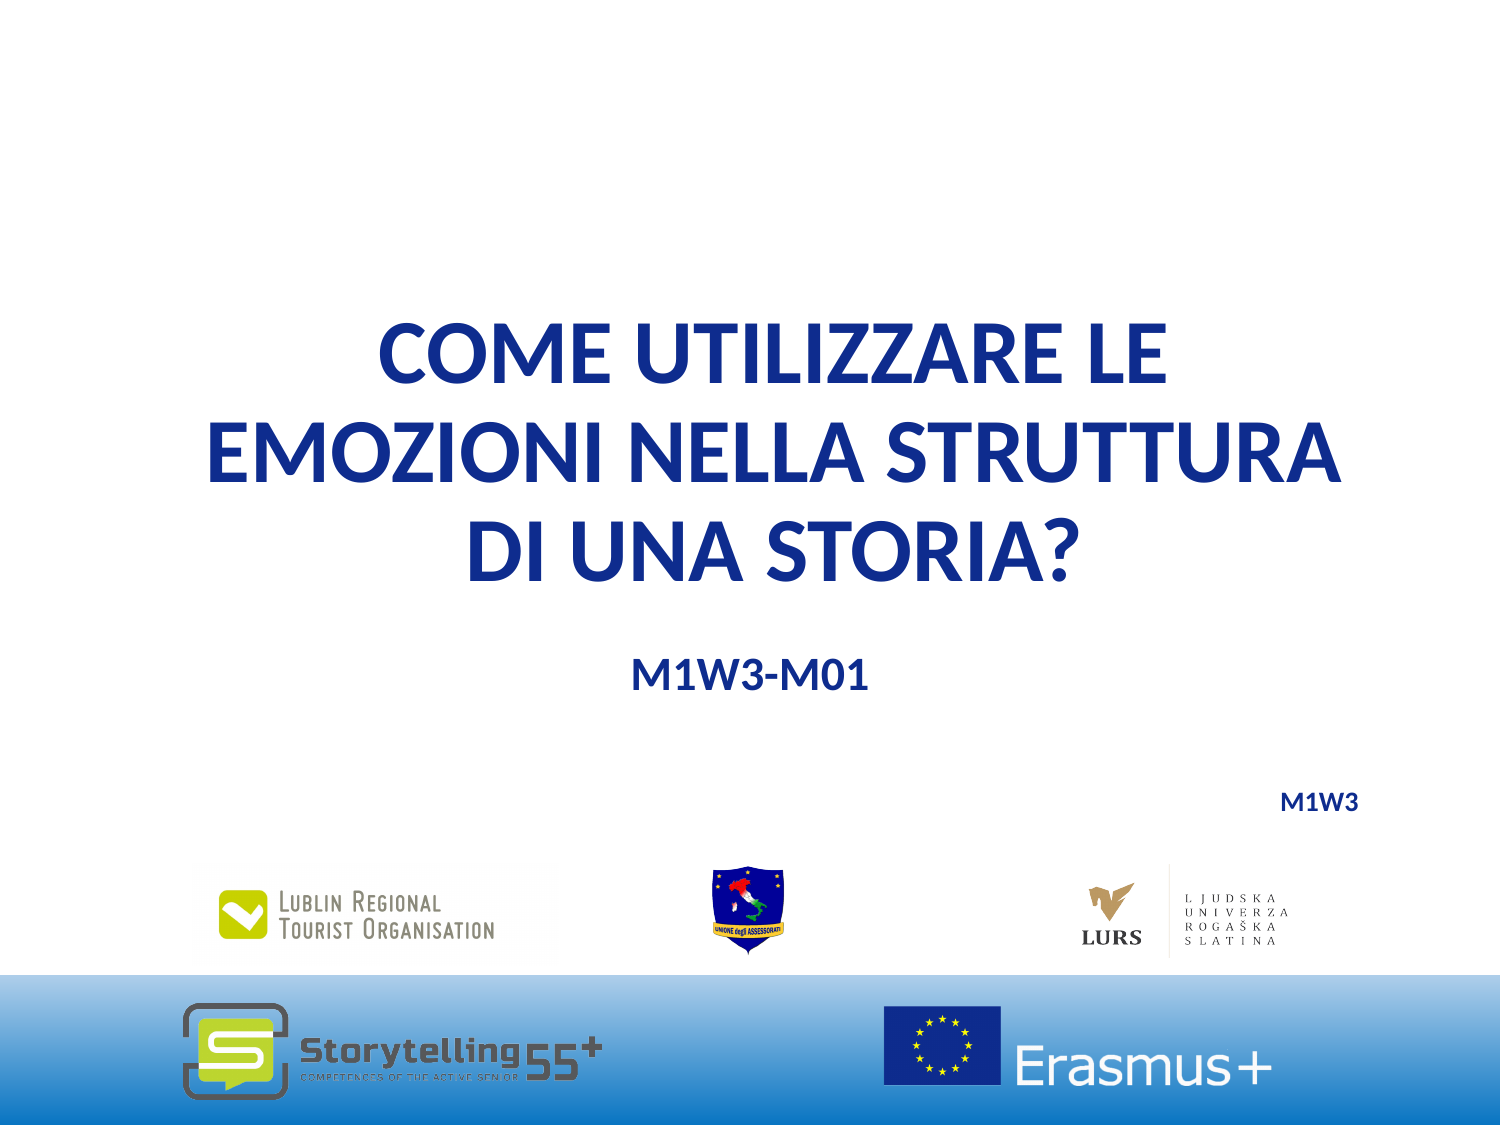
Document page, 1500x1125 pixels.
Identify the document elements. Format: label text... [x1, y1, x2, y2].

text_box M1W3 [1172, 777, 1467, 823]
picture [192, 863, 559, 966]
picture [861, 983, 1294, 1108]
picture [1082, 864, 1288, 958]
title COME UTILIZZARE LE EMOZIONI NELLA STRUTTURA DI UNA STORIA? [162, 296, 1387, 487]
text_box [0, 857, 1500, 1125]
picture [698, 861, 802, 959]
subtitle M1W3-M01 [153, 568, 1347, 708]
picture [183, 1004, 602, 1100]
